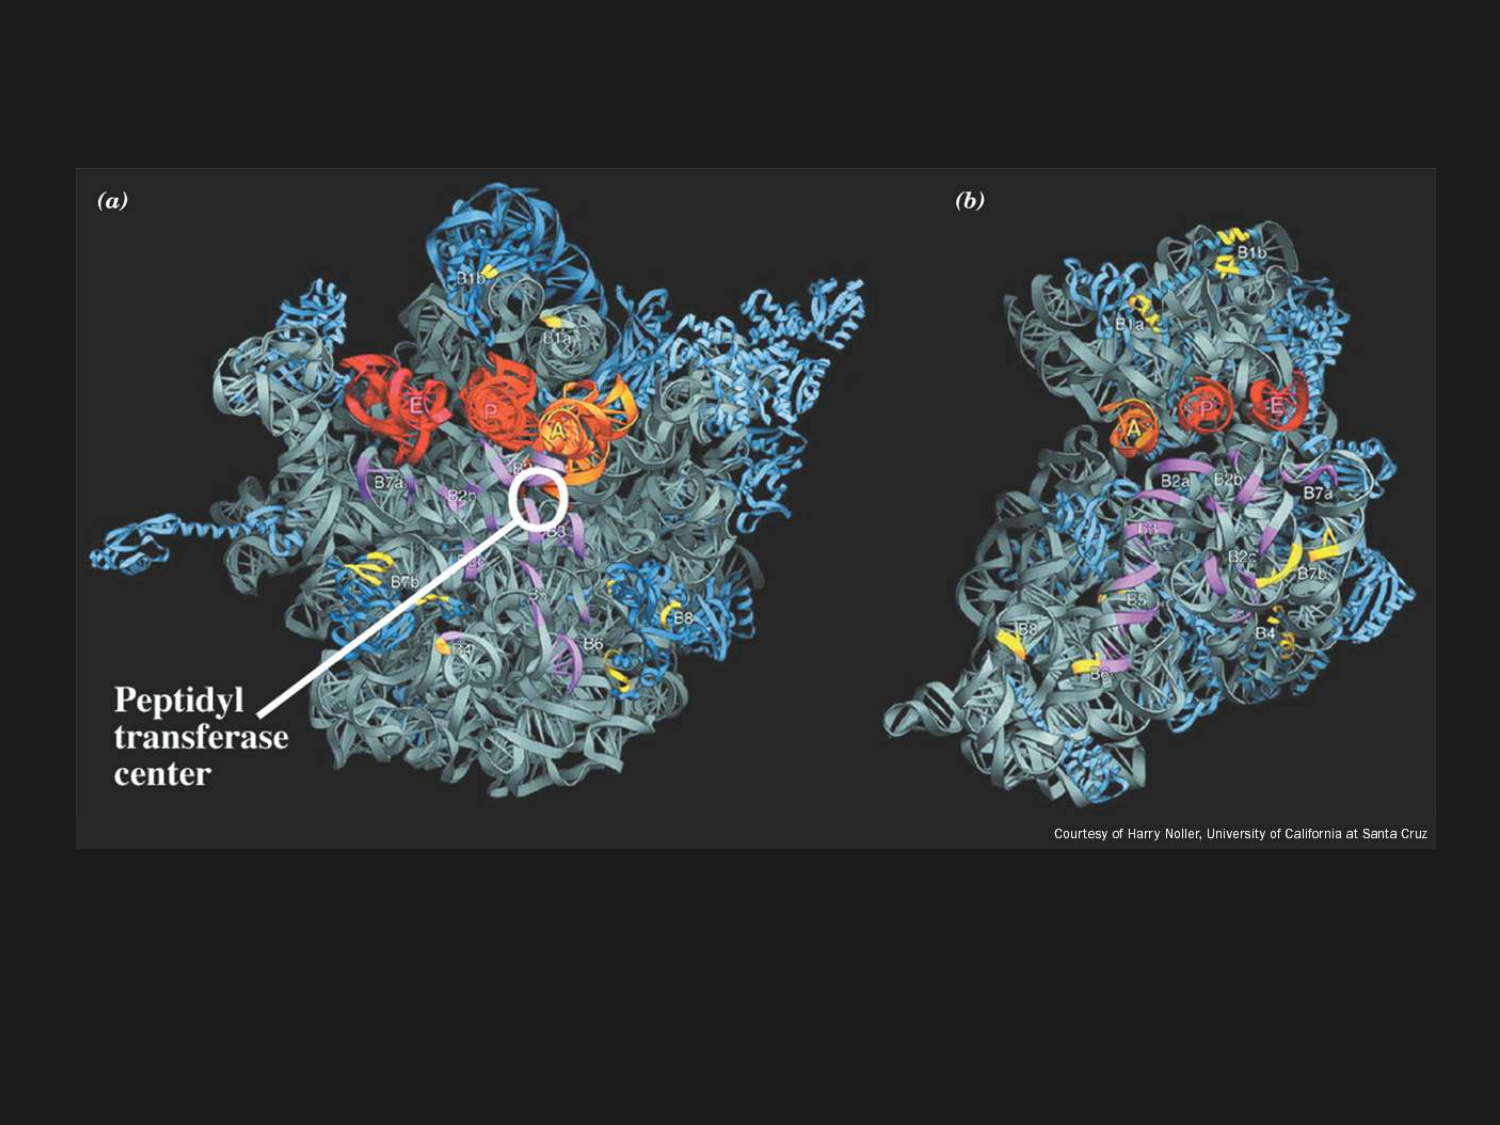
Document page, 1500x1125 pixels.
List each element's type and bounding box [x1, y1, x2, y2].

picture [76, 168, 1436, 849]
